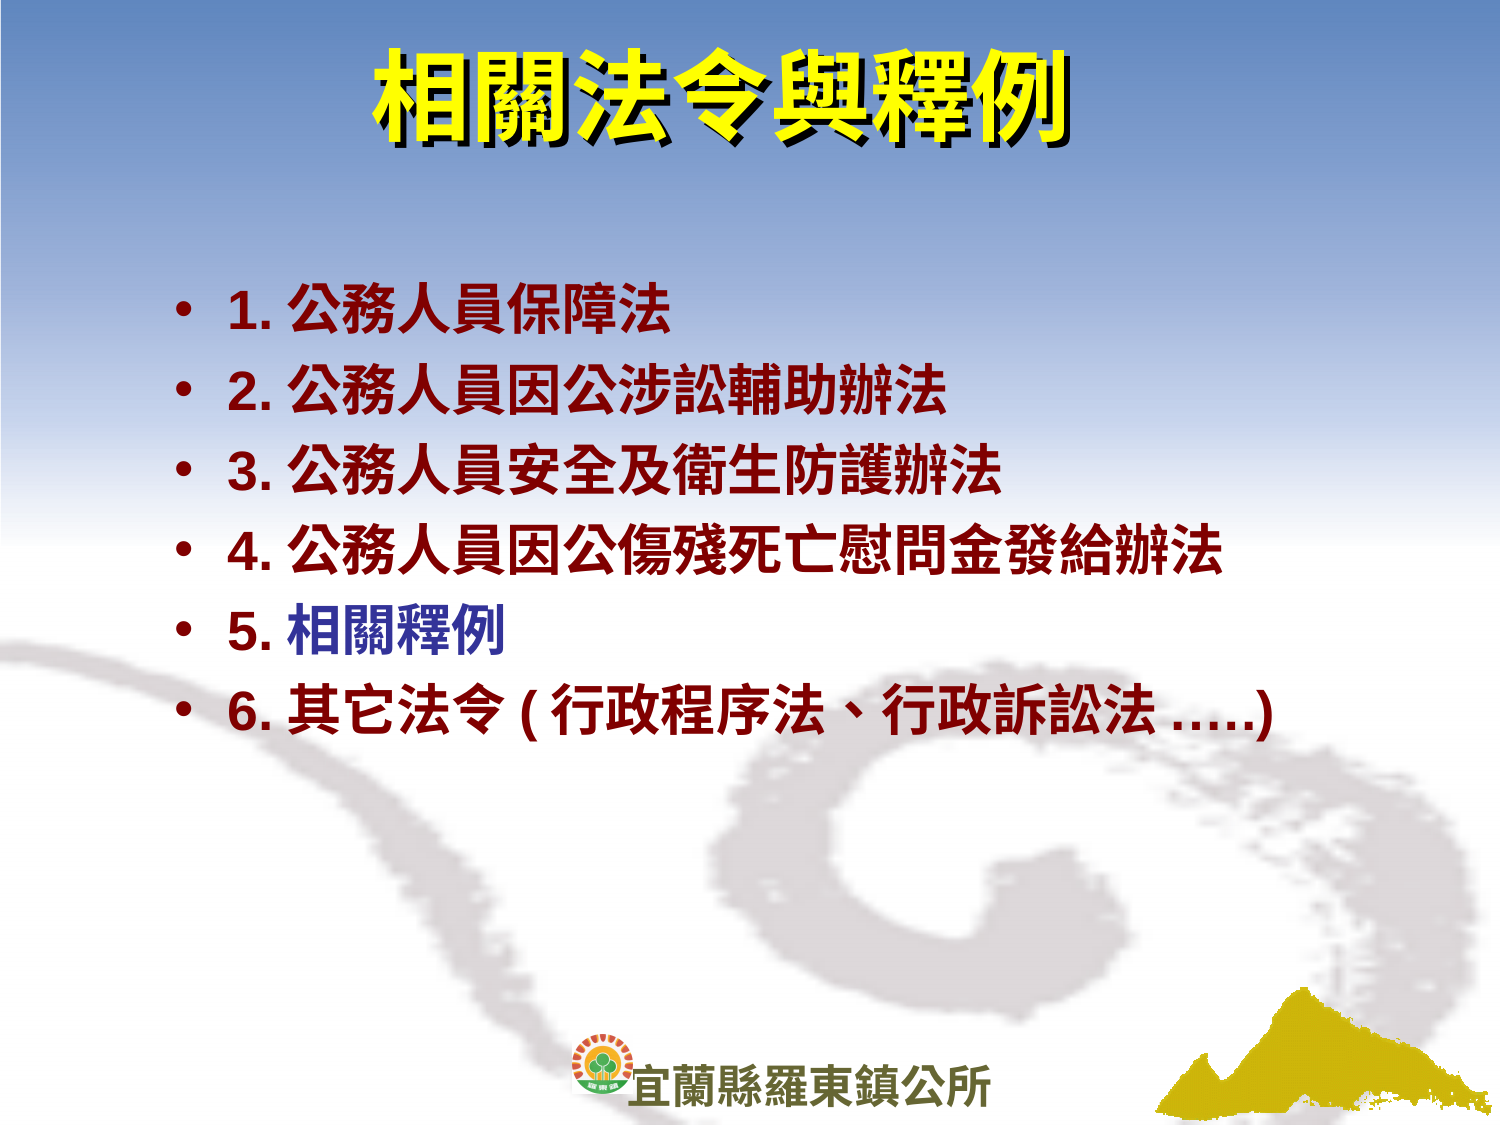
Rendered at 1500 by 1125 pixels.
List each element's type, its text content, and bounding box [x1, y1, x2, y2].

text_box 1.公務人員保障法 2.公務人員因公涉訟輔助辦法 3.公務人員安全及衛生防護辦法 4.公務人員因公傷殘死亡慰問金發給辦法 5.相關釋例 6.其它法令(行政程序法、行政訴訟法.….) [159, 267, 1341, 799]
text_box 相關法令與釋例 [41, 0, 1400, 188]
picture [0, 0, 1500, 1125]
